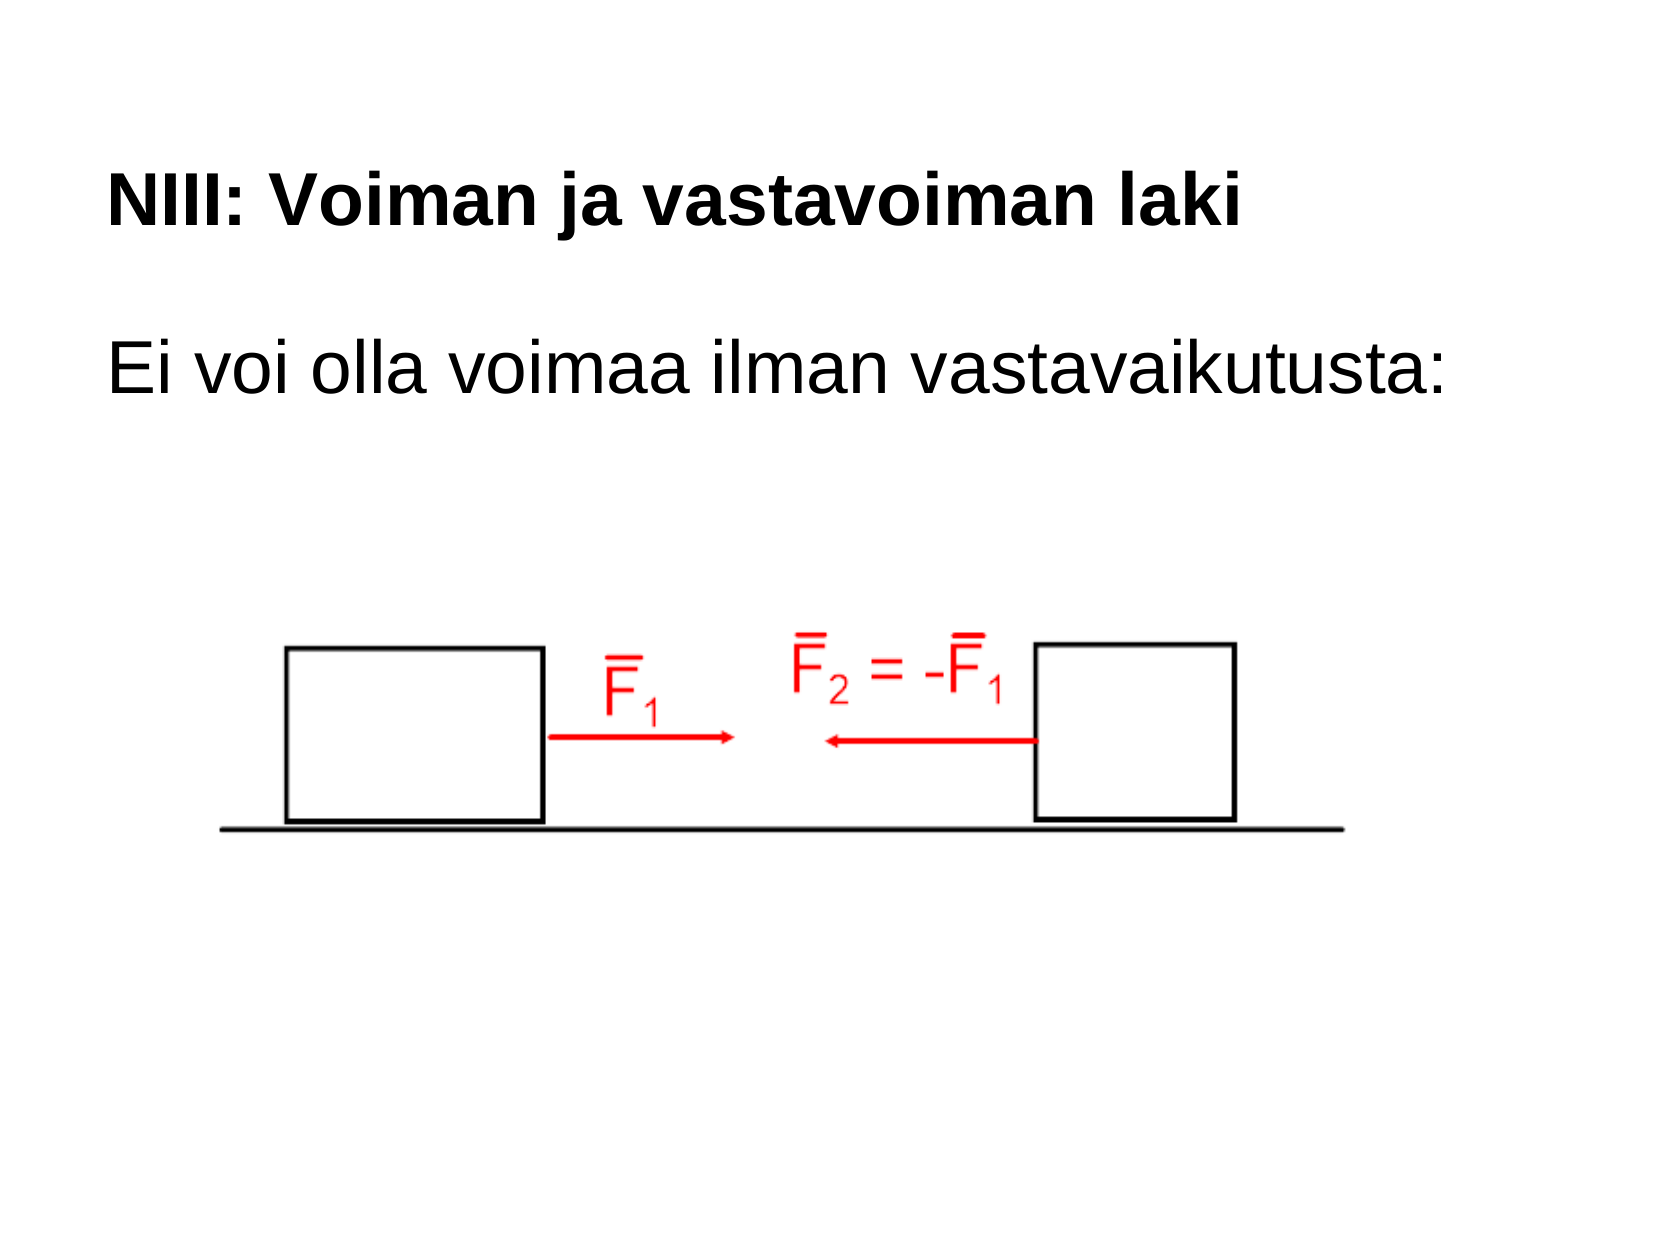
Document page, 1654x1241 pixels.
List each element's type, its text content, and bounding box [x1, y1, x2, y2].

picture [184, 541, 1378, 867]
text_box NIII: Voiman ja vastavoiman laki Ei voi olla voimaa ilman vastavaikutusta: [91, 151, 1465, 418]
